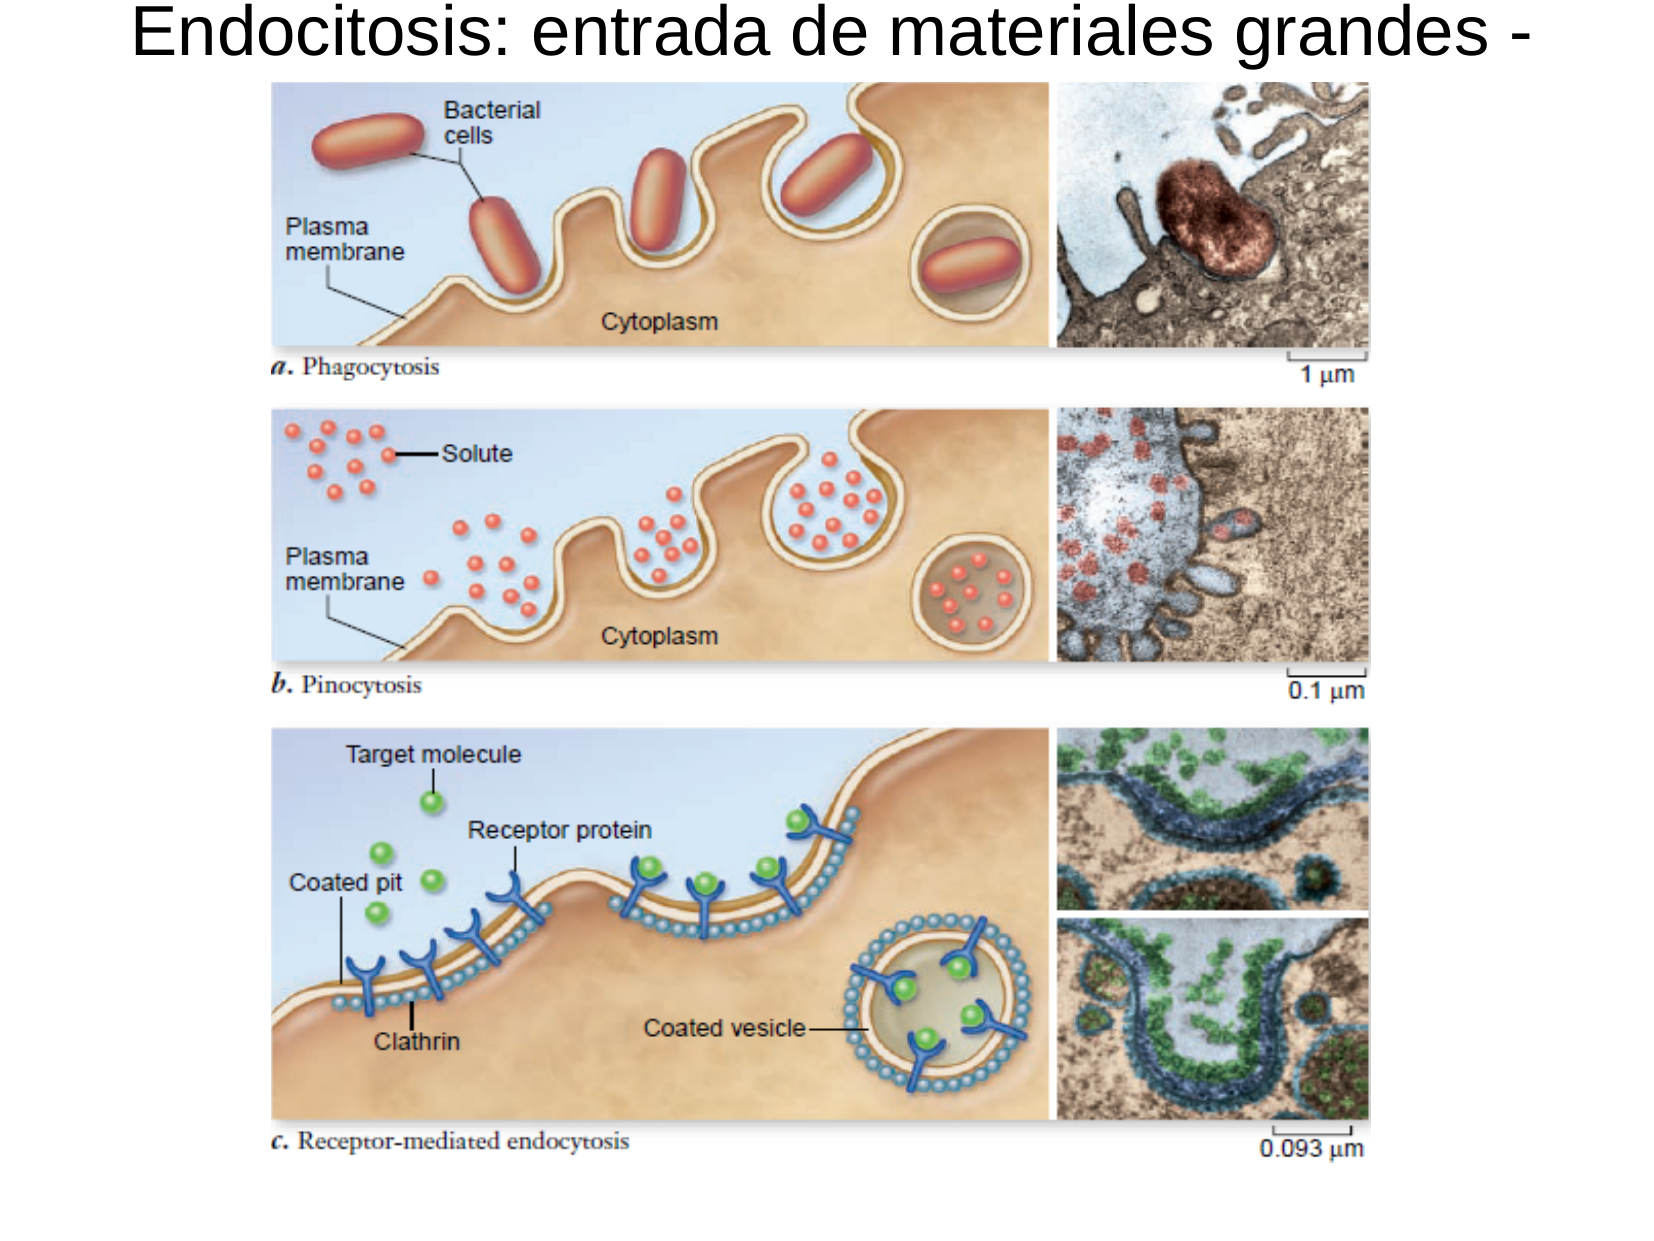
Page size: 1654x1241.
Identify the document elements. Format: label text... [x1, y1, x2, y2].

title Endocitosis: entrada de materiales grandes -como las bacterias. [47, 0, 1619, 174]
picture [271, 82, 1371, 1163]
